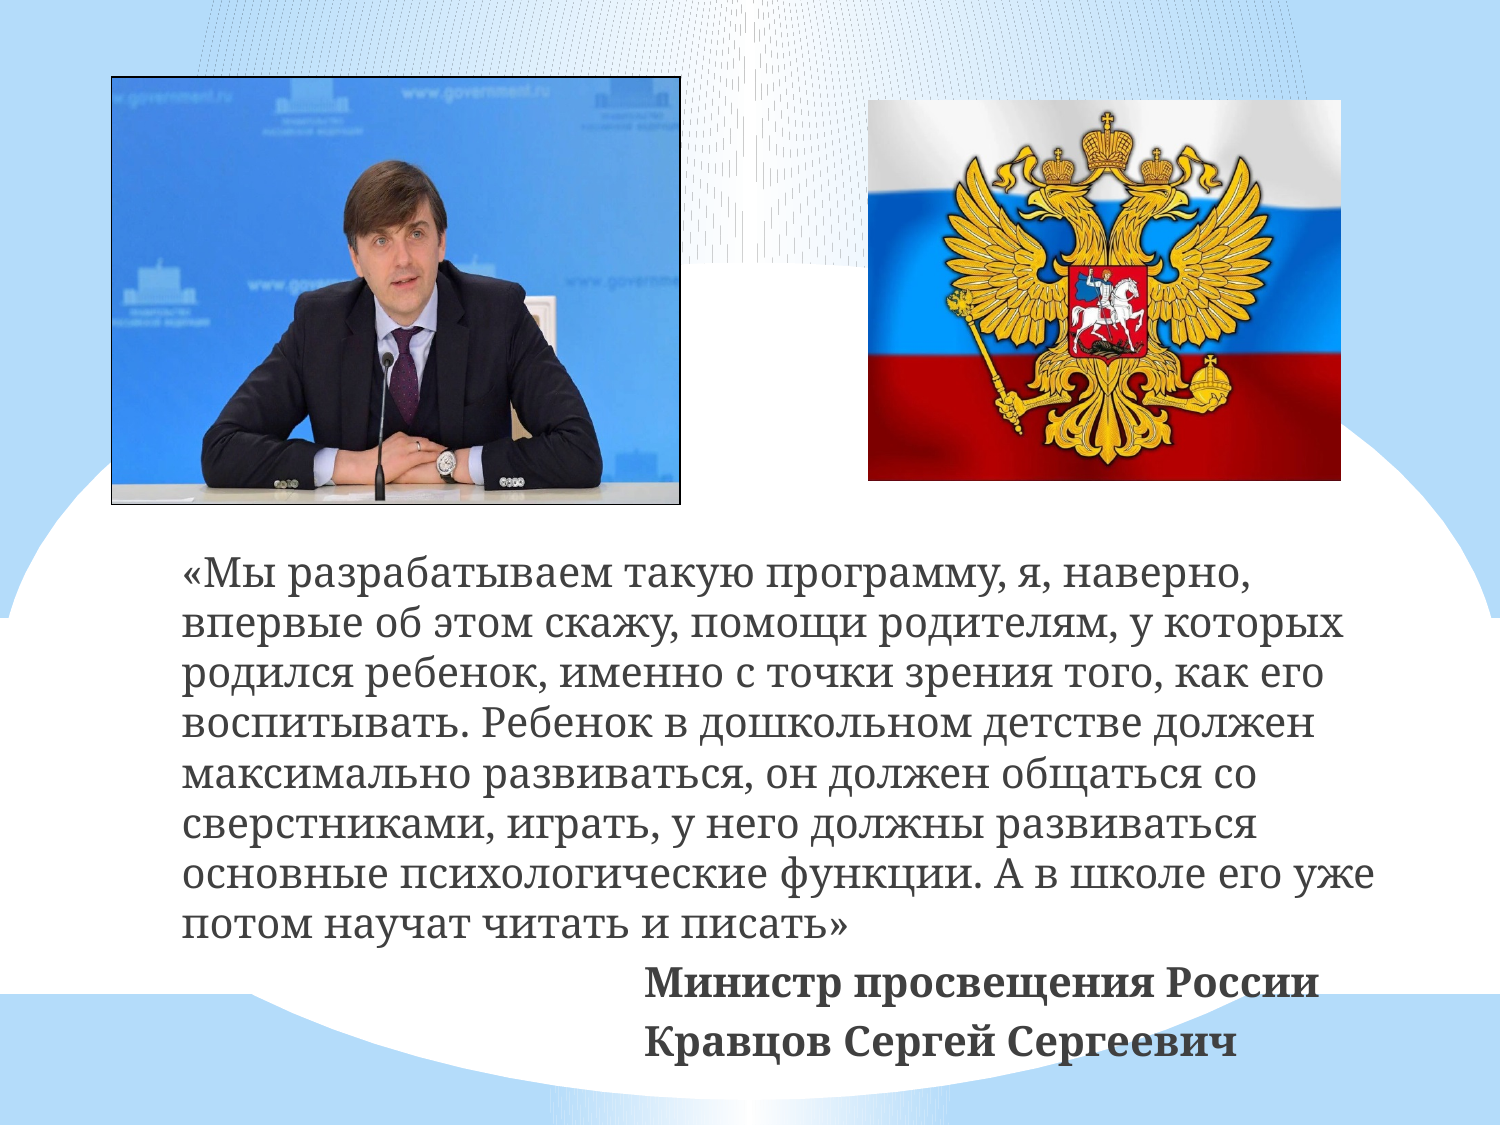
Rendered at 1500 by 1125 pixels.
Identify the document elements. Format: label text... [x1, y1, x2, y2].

picture [868, 100, 1341, 481]
list «Мы разрабатываем такую программу, я, наверно, впервые об этом скажу, помощи родителям, у которых родился ребенок, именно с точки зрения того, как его воспитывать. Ребенок в дошкольном детстве должен максимально развиваться, он должен общаться со сверстниками, играть, у него должны развиваться основные психологические функции. А в школе его уже потом научат читать и писать» Министр просвещения России Кравцов Сергей Сергеевич [159, 538, 1424, 1125]
picture [112, 77, 680, 504]
